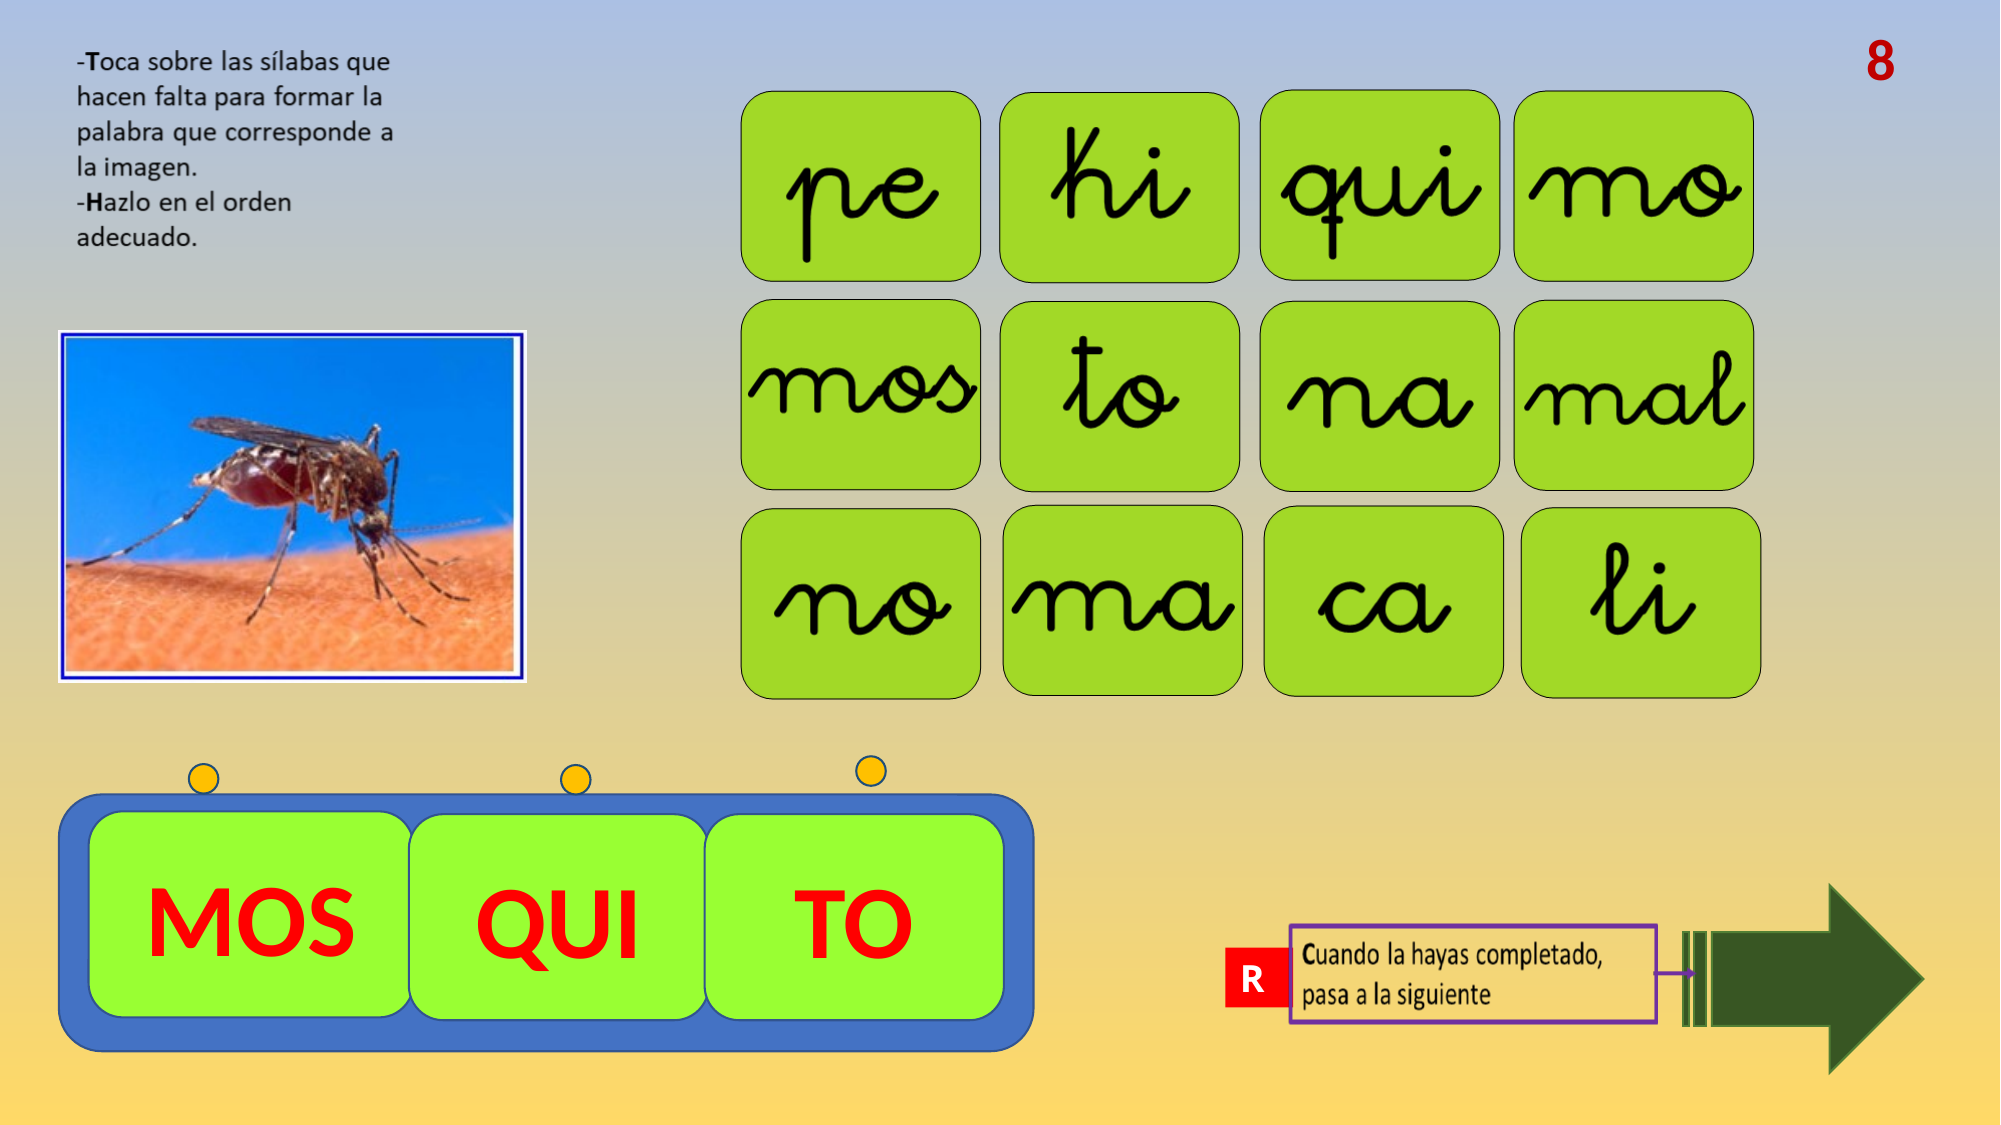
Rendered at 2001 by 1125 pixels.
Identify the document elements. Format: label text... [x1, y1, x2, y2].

text_box R [1225, 947, 1285, 1008]
picture [999, 300, 1241, 493]
text_box QUI [408, 814, 707, 1021]
text_box [856, 756, 886, 786]
picture [1513, 90, 1755, 282]
picture [1513, 299, 1755, 492]
text_box [1711, 885, 1924, 1073]
text_box 8 [1851, 14, 1953, 100]
picture [740, 90, 982, 283]
picture [1002, 504, 1244, 697]
picture [1263, 505, 1505, 698]
picture [999, 91, 1241, 284]
picture [1259, 89, 1501, 281]
picture [58, 330, 527, 683]
text_box TO [704, 814, 1004, 1021]
picture [1520, 507, 1762, 699]
text_box [58, 764, 1034, 1052]
picture [58, 34, 431, 272]
picture [1285, 922, 1707, 1035]
picture [740, 508, 982, 700]
text_box MOS [88, 811, 412, 1018]
picture [1259, 300, 1501, 493]
picture [740, 298, 982, 491]
